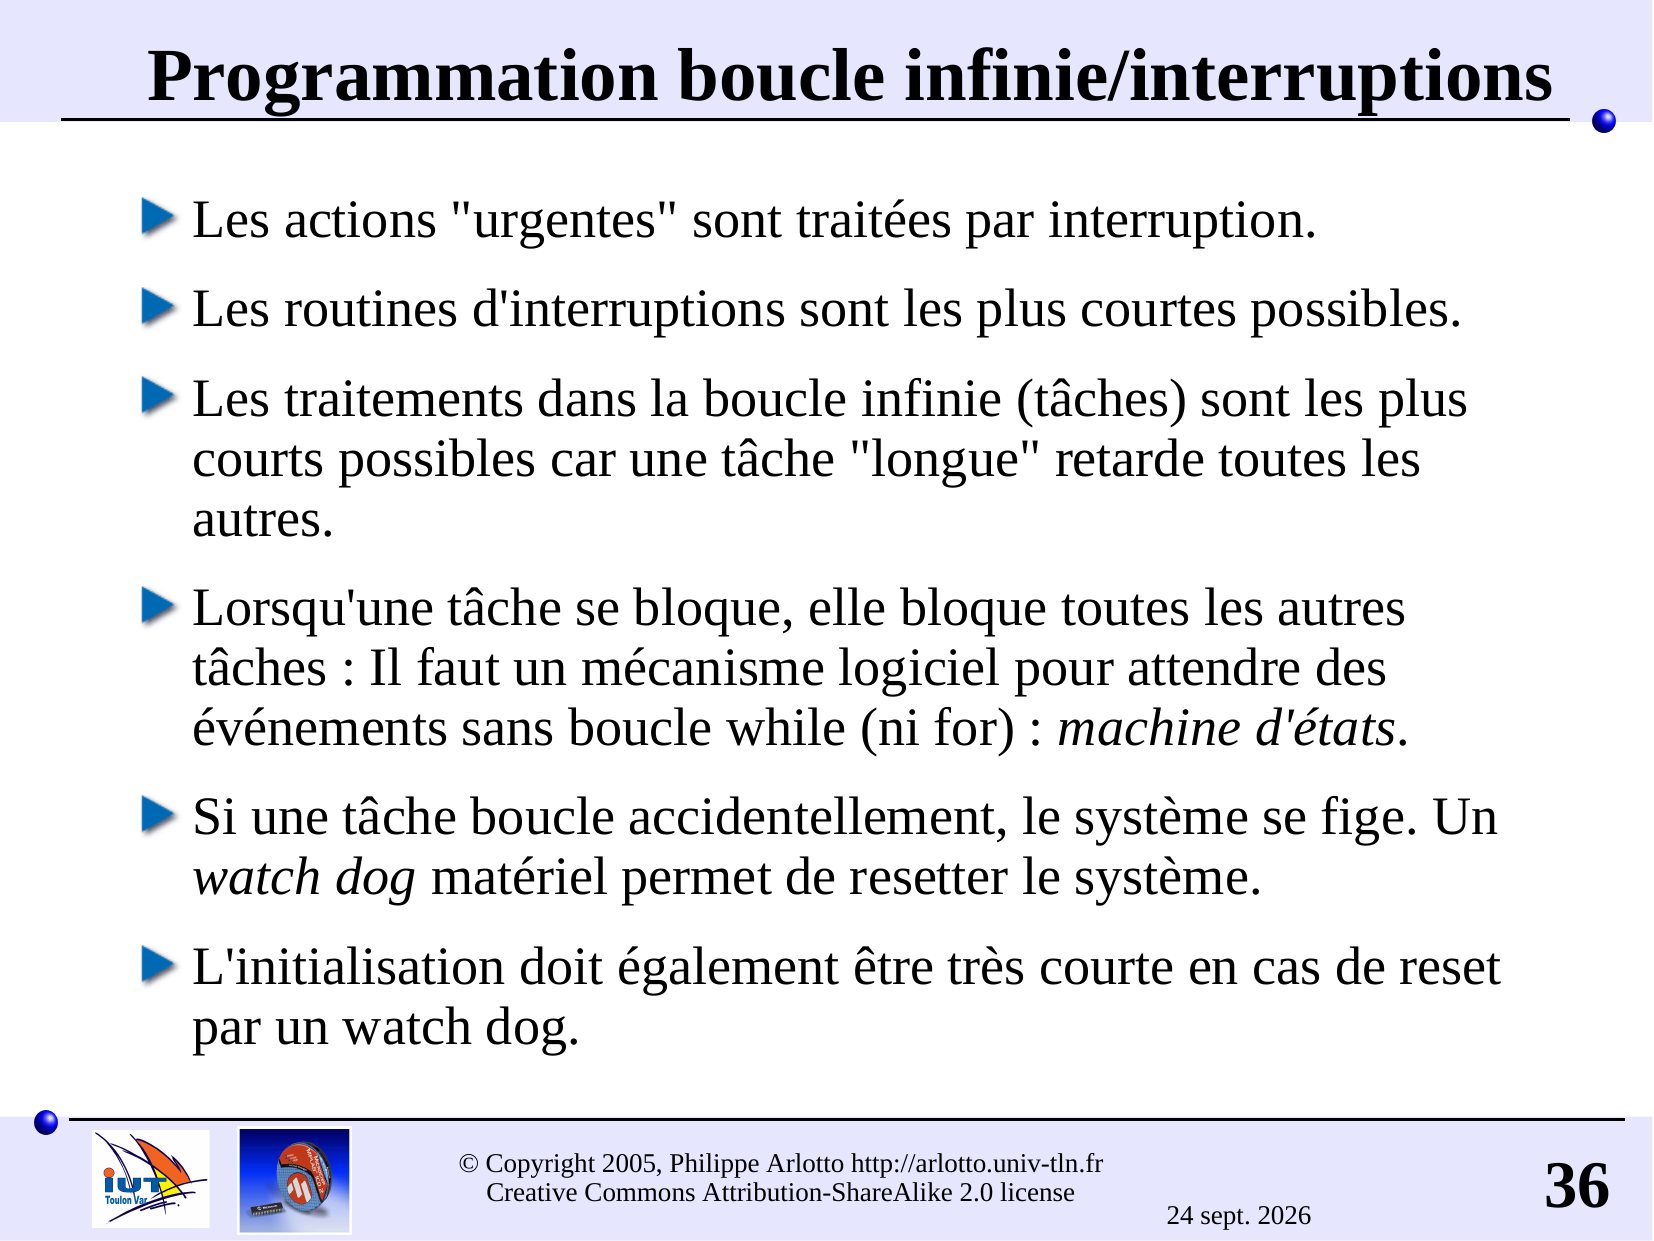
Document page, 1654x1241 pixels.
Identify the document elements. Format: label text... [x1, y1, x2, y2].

picture [237, 1188, 352, 1235]
list Les actions "urgentes" sont traitées par interruption. Les routines d'interruptions sont les plus courtes possibles. Les traitements dans la boucle infinie (tâches) sont les plus courts possibles car une tâche "longue" retarde toutes les autres. Lorsqu'une tâche se bloque, elle bloque toutes les autres tâches : Il faut un mécanisme logiciel pour attendre des événements sans boucle while (ni for) : machine d'états. Si une tâche boucle accidentellement, le système se fige. Un watch dog matériel permet de resetter le système. L'initialisation doit également être très courte en cas de reset par un watch dog. [121, 188, 1534, 1188]
title Programmation boucle infinie/interruptions [88, 26, 1578, 125]
